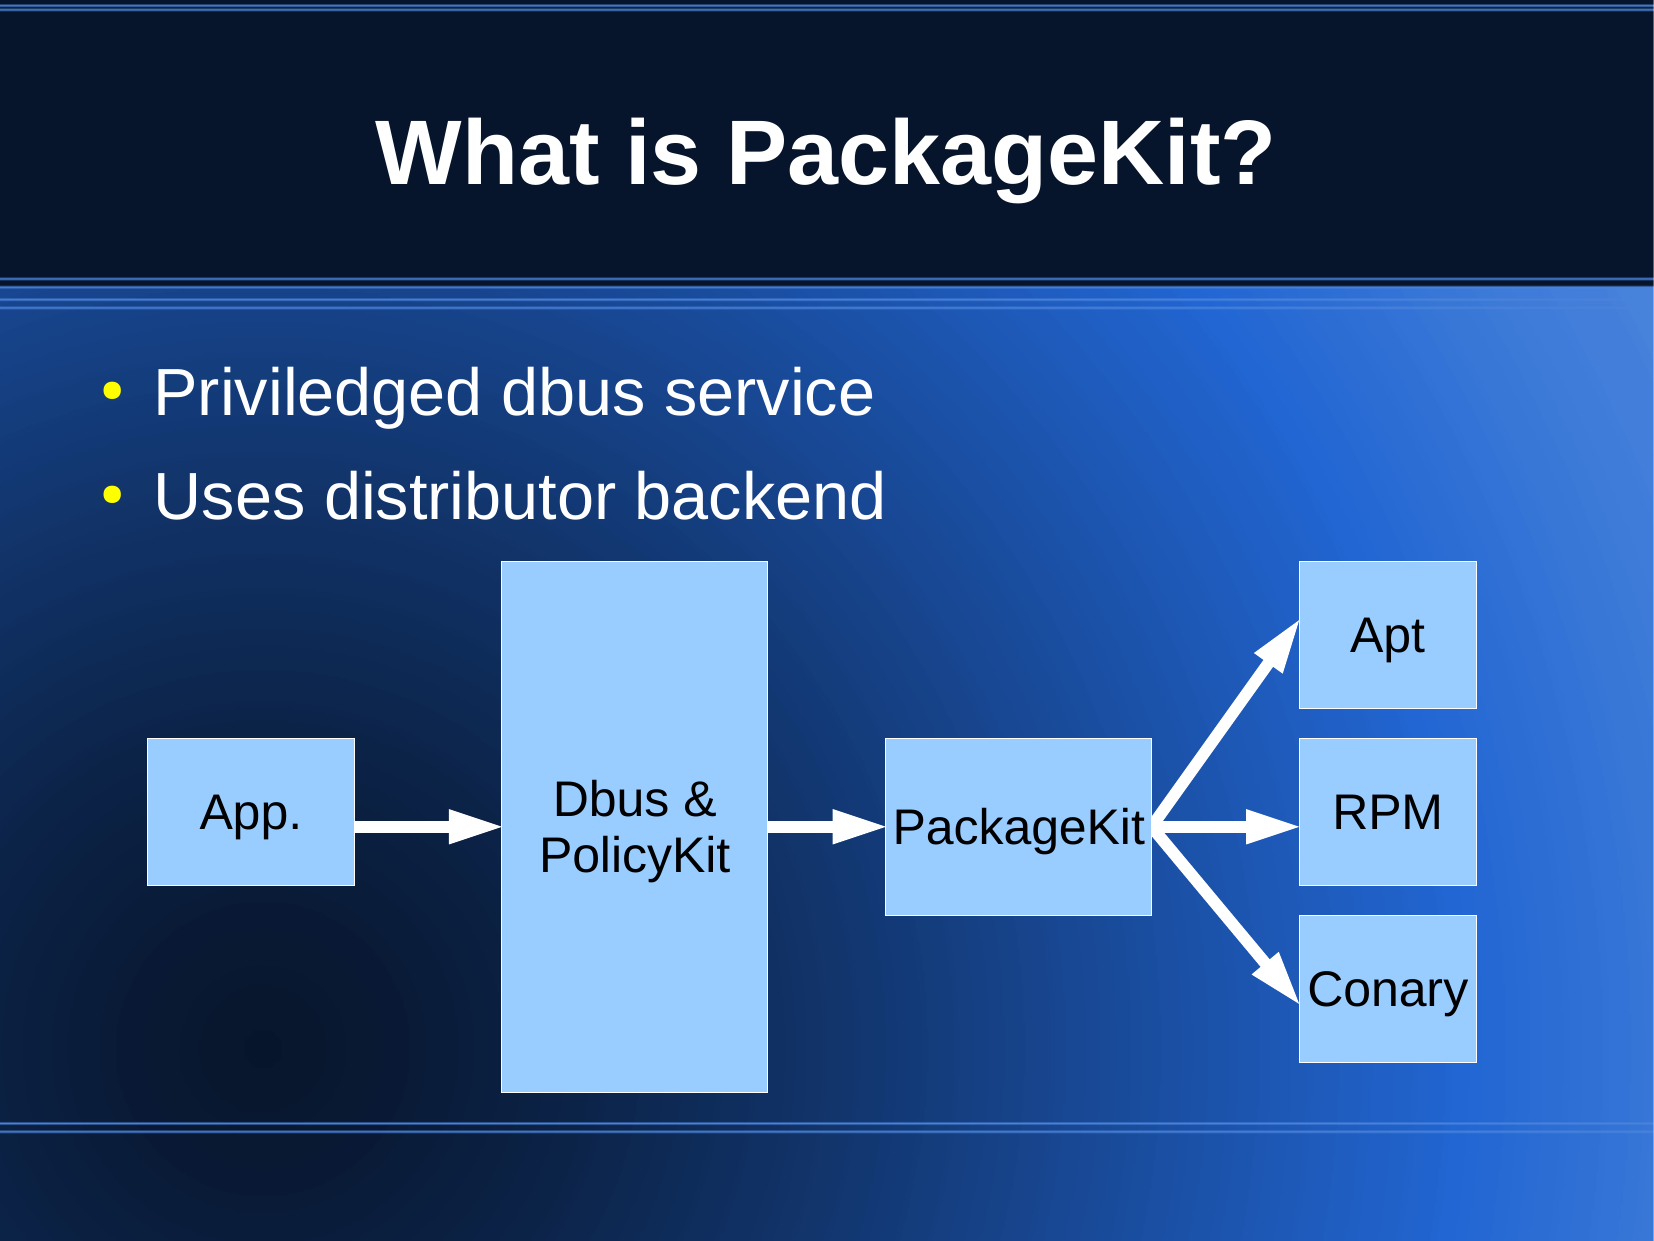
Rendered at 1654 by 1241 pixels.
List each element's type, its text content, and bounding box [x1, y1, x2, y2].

text_box Dbus & PolicyKit [501, 561, 768, 1093]
title What is PackageKit? [82, 56, 1571, 250]
text_box Apt [1299, 561, 1477, 709]
list Priviledged dbus service Uses distributor backend [82, 355, 1571, 1159]
text_box PackageKit [885, 738, 1152, 916]
text_box RPM [1299, 738, 1477, 886]
text_box Conary [1299, 915, 1477, 1063]
picture [0, 0, 1654, 1241]
text_box App. [147, 738, 355, 886]
